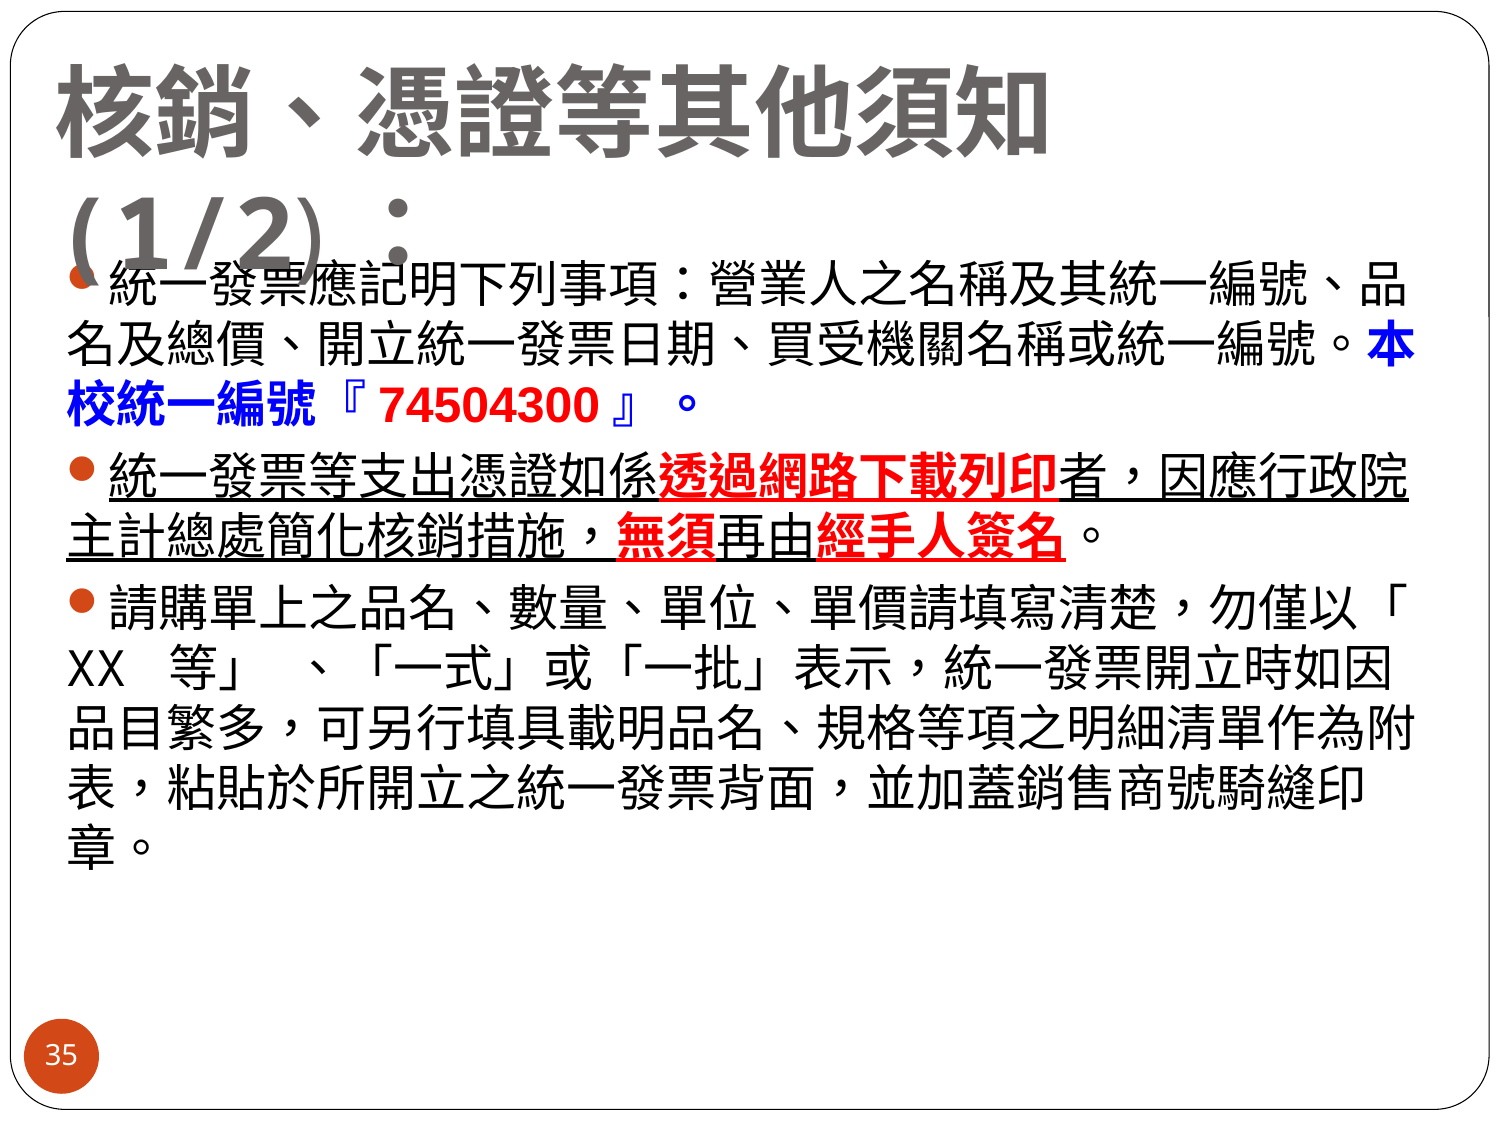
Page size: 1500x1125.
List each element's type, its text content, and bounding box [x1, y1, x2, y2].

text_box 核銷、憑證等其他須知(1/2)： [46, 35, 1400, 223]
text_box 統一發票應記明下列事項：營業人之名稱及其統一編號、品名及總價、開立統一發票日期、買受機關名稱或統一編號。本校統一編號『74504300』。 統一發票等支出憑證如係透過網路下載列印者，因應行政院主計總處簡化核銷措施，無須再由經手人簽名。 請購單上之品名、數量、單位、單價請填寫清楚，勿僅以「 XX 等」 、「一式」或「一批」表示，統一發票開立時如因品目繁多，可另行填具載明品名、規格等項之明細清單作為附表，粘貼於所開立之統一發票背面，並加蓋銷售商號騎縫印章。 [58, 237, 1426, 1067]
text_box [23, 1018, 99, 1094]
